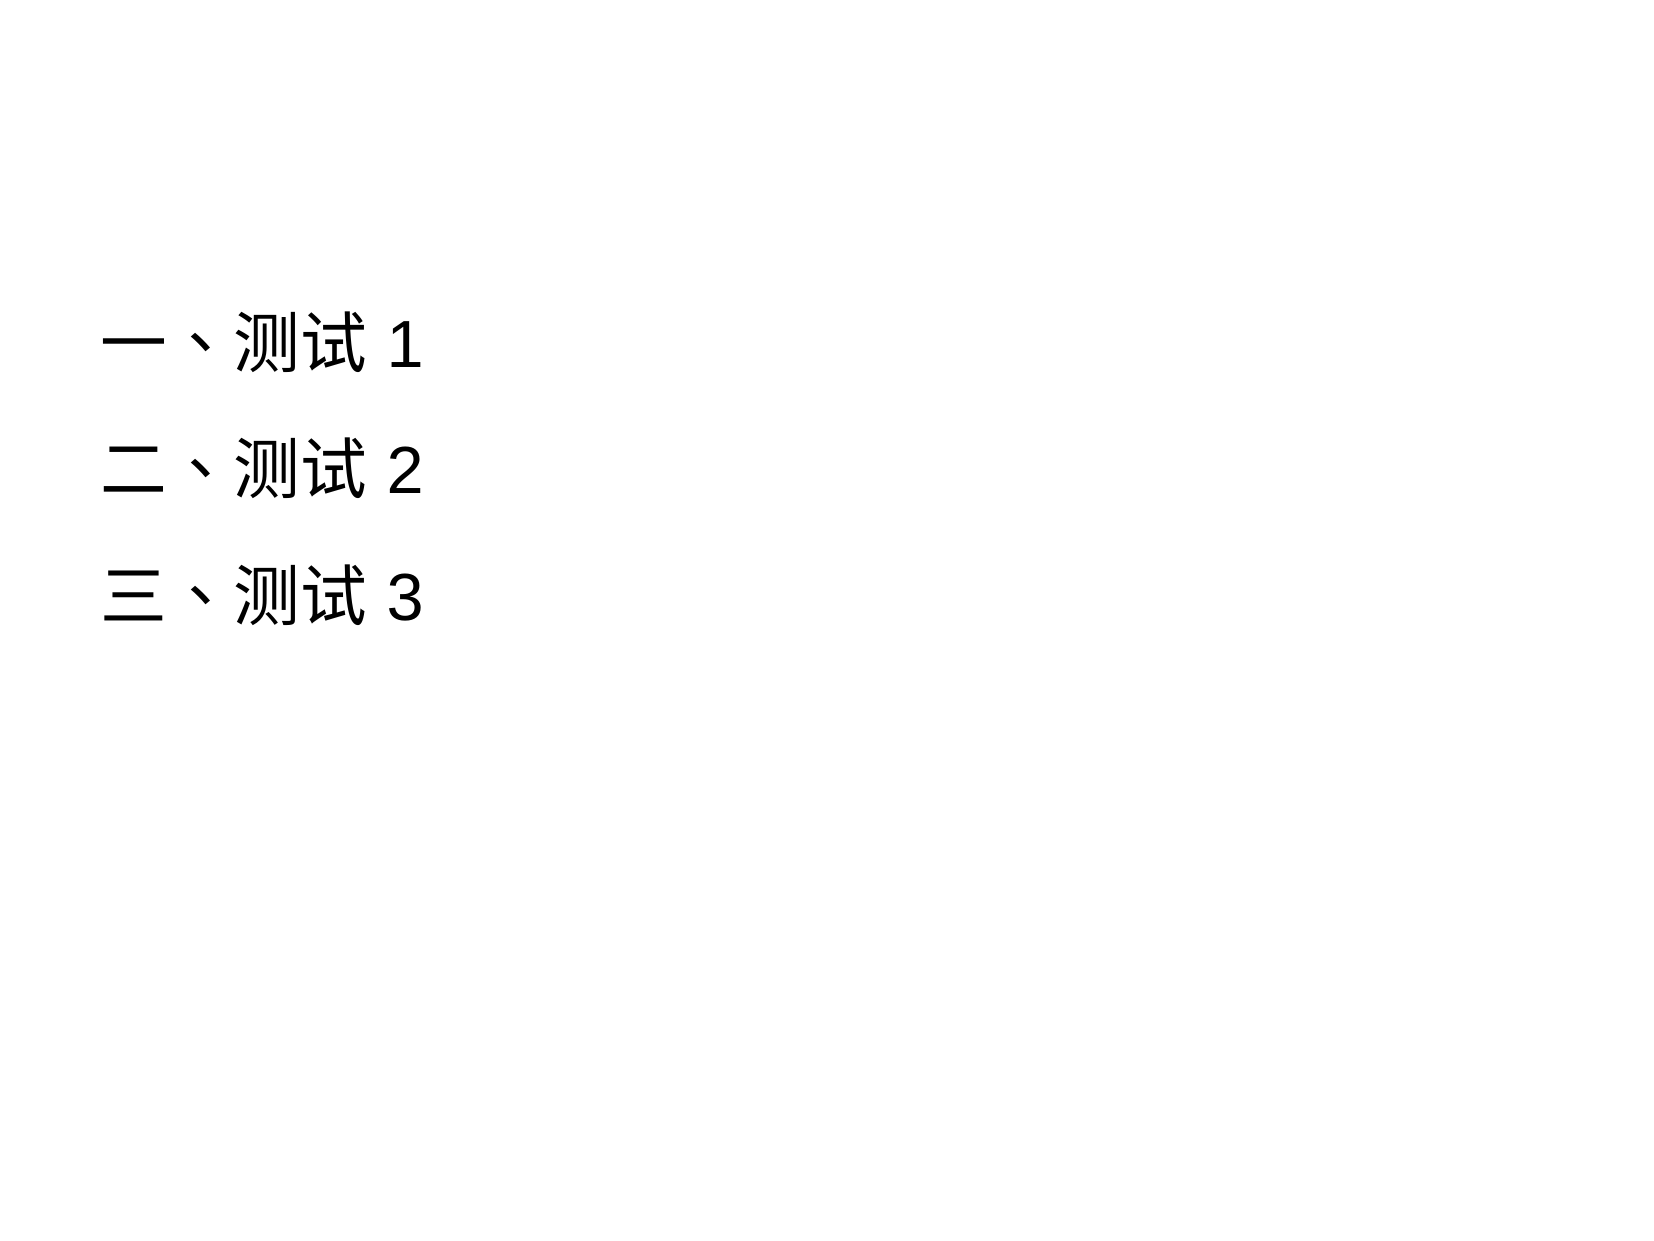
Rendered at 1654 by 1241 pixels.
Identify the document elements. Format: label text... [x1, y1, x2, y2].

list 测试1 测试2 测试3 [82, 290, 1571, 1094]
